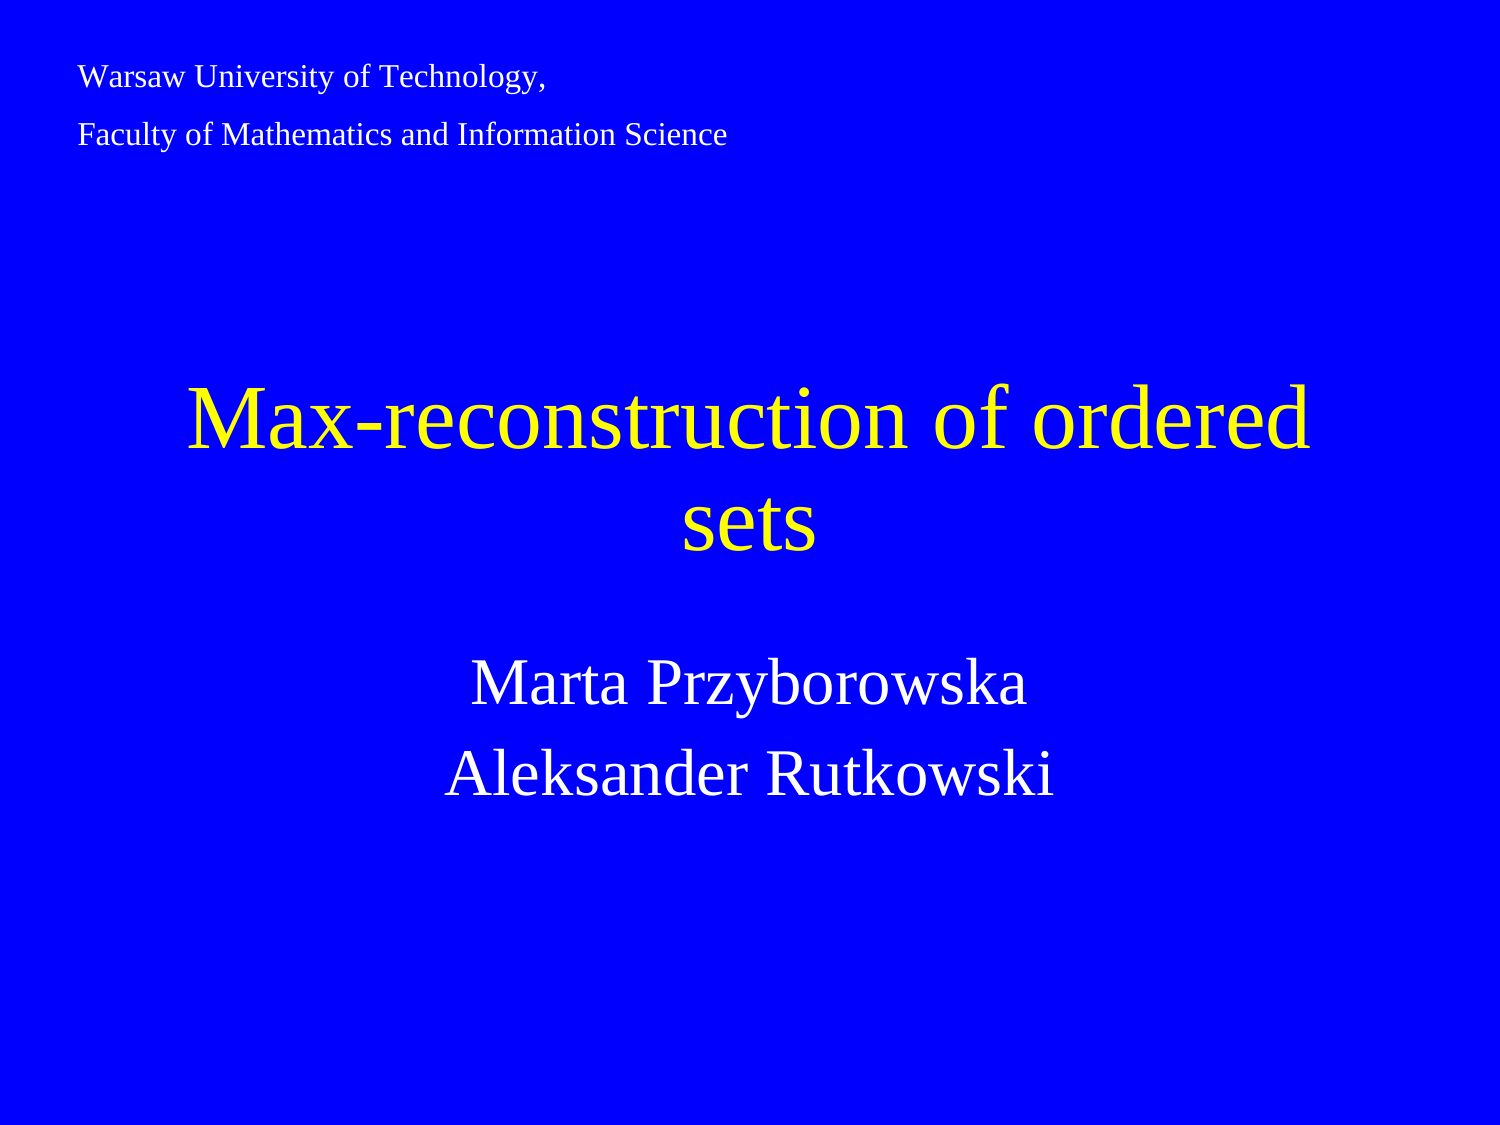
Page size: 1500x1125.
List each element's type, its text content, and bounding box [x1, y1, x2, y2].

title Max-reconstruction of ordered sets [112, 359, 1388, 578]
text_box Warsaw University of Technology, Faculty of Mathematics and Information Science [62, 49, 1263, 161]
subtitle Marta Przyborowska Aleksander Rutkowski [225, 637, 1276, 926]
